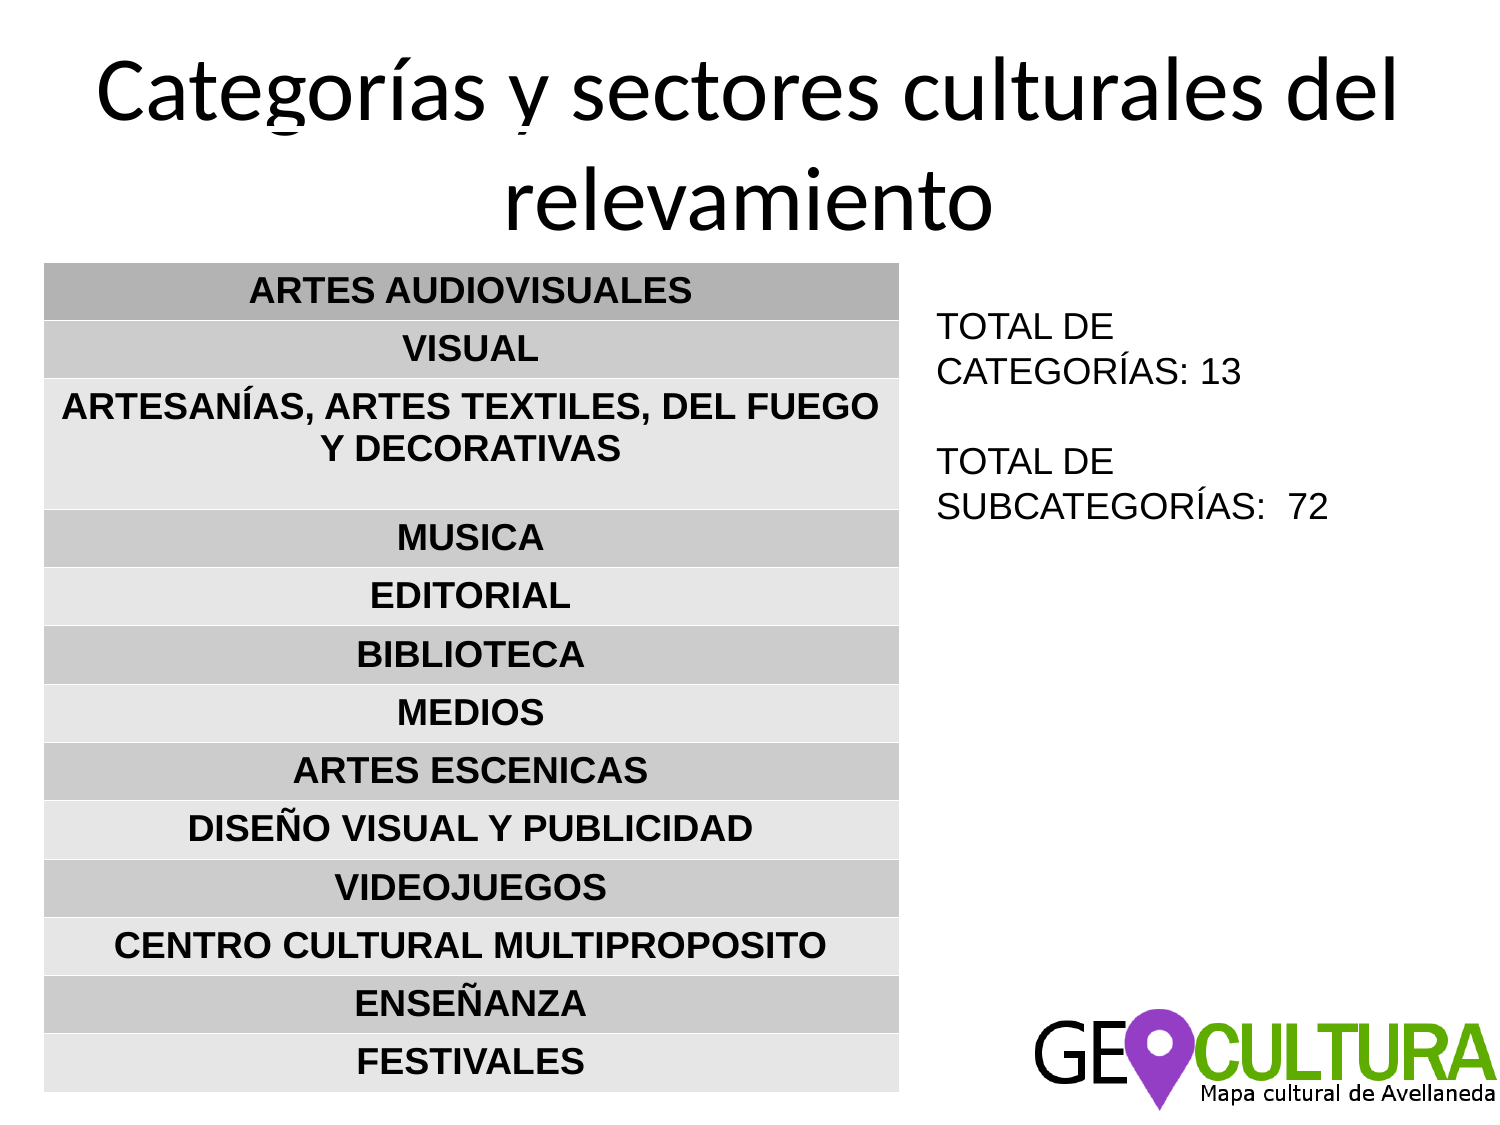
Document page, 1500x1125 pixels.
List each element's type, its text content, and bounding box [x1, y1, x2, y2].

table_cell FESTIVALES [44, 1034, 899, 1092]
table_cell EDITORIAL [44, 568, 899, 625]
table_cell ENSEÑANZA [44, 976, 899, 1033]
table_cell MUSICA [44, 510, 899, 567]
text_box Categorías y sectores culturales del relevamiento [74, 45, 1425, 233]
table_cell BIBLIOTECA [44, 626, 899, 684]
table_cell CENTRO CULTURAL MULTIPROPOSITO [44, 918, 899, 975]
picture [1033, 985, 1500, 1125]
table_cell ARTES ESCENICAS [44, 743, 899, 800]
table_header ARTES AUDIOVISUALES [44, 263, 899, 320]
table_cell MEDIOS [44, 685, 899, 742]
table_cell ARTESANÍAS, ARTES TEXTILES, DEL FUEGO Y DECORATIVAS [44, 379, 899, 509]
text_box TOTAL DE CATEGORÍAS: 13 TOTAL DE SUBCATEGORÍAS: 72 [921, 294, 1382, 520]
table_cell DISEÑO VISUAL Y PUBLICIDAD [44, 801, 899, 859]
table_cell VISUAL [44, 321, 899, 378]
table_cell VIDEOJUEGOS [44, 860, 899, 917]
